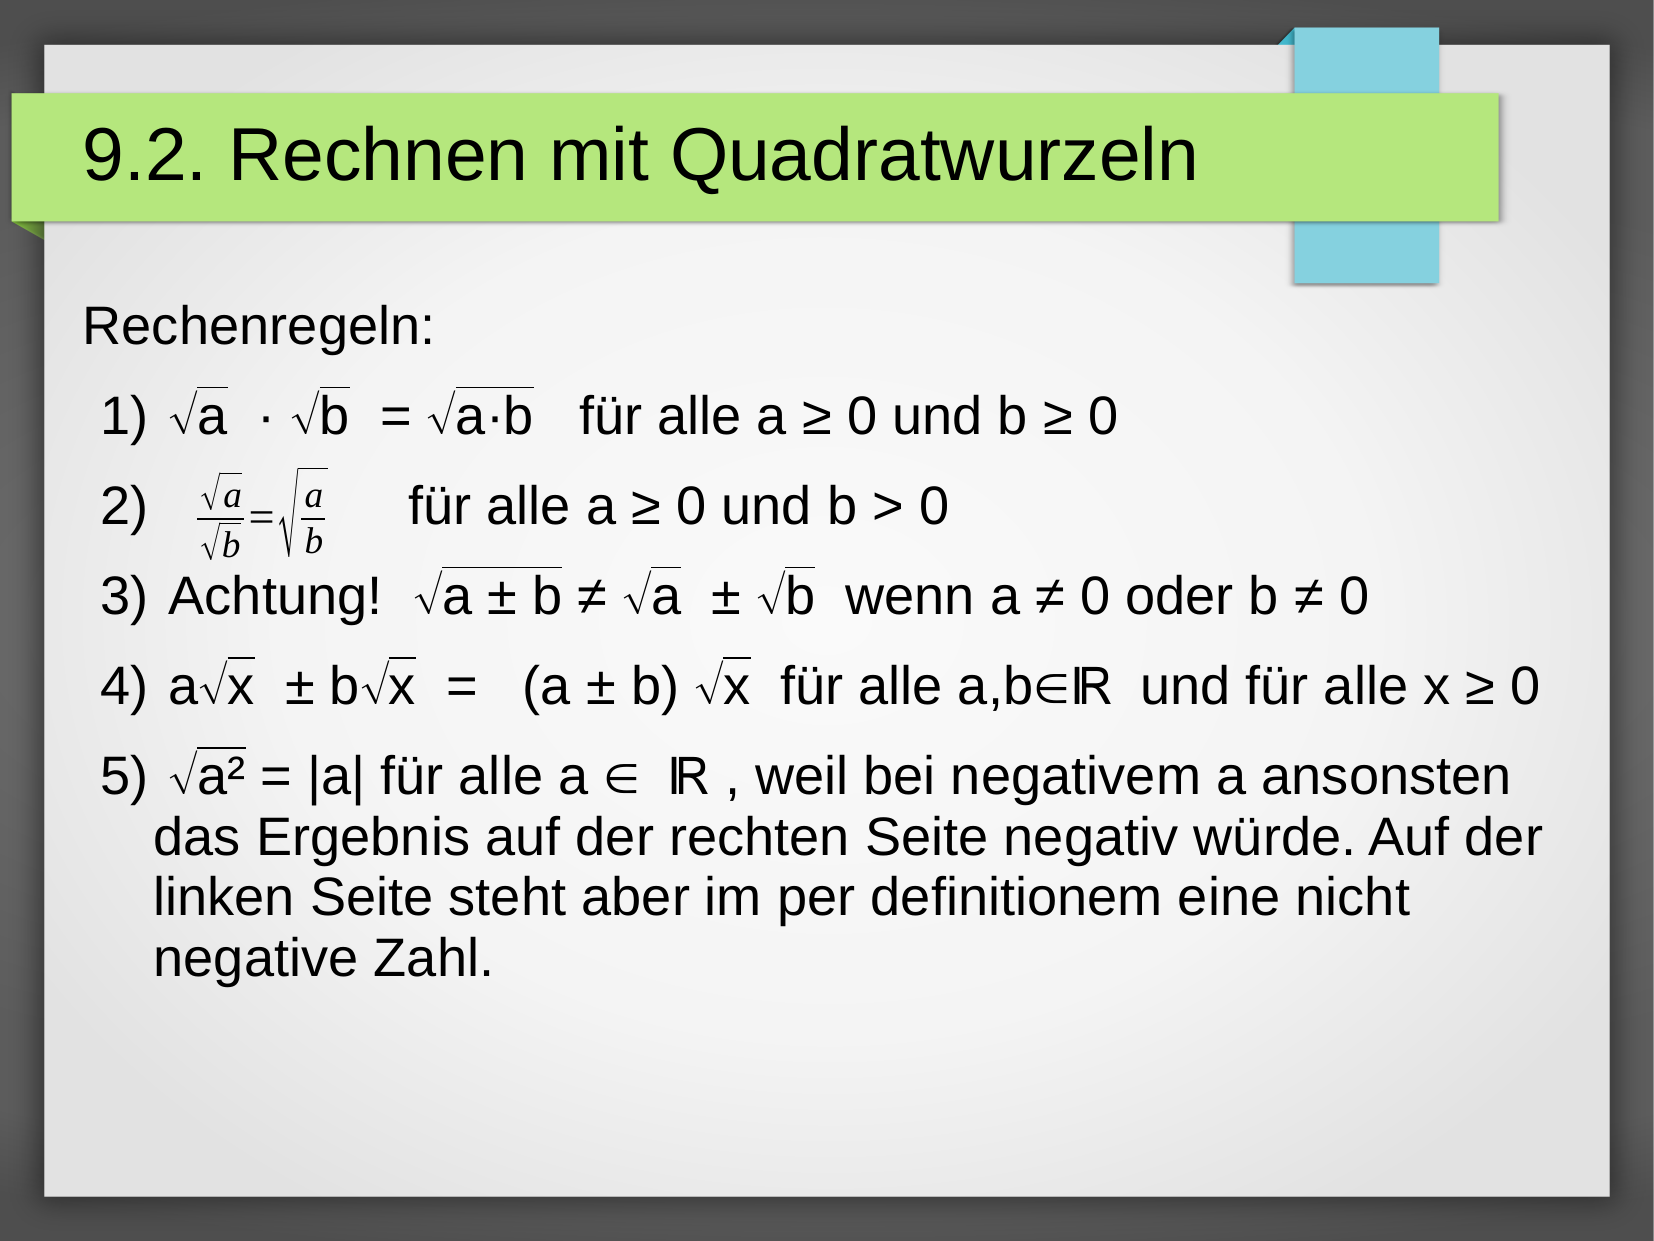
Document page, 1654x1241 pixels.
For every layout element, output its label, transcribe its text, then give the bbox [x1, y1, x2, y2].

title 9.2. Rechnen mit Quadratwurzeln [82, 69, 1501, 238]
list Rechenregeln: √a · √b = √a·b für alle a ≥ 0 und b ≥ 0 für alle a ≥ 0 und b > 0 Achtung! √a ± b ≠ √a ± √b wenn a ≠ 0 oder b ≠ 0 a√x ± b√x = (a ± b) √x für alle a,b∈ℝ und für alle x ≥ 0 √a² = |a| für alle a ∈ ℝ , weil bei negativem a ansonsten das Ergebnis auf der rechten Seite negativ würde. Auf der linken Seite steht aber im per definitionem eine nicht negative Zahl. [82, 295, 1571, 1015]
picture [0, 0, 1654, 1241]
chart [188, 466, 334, 566]
